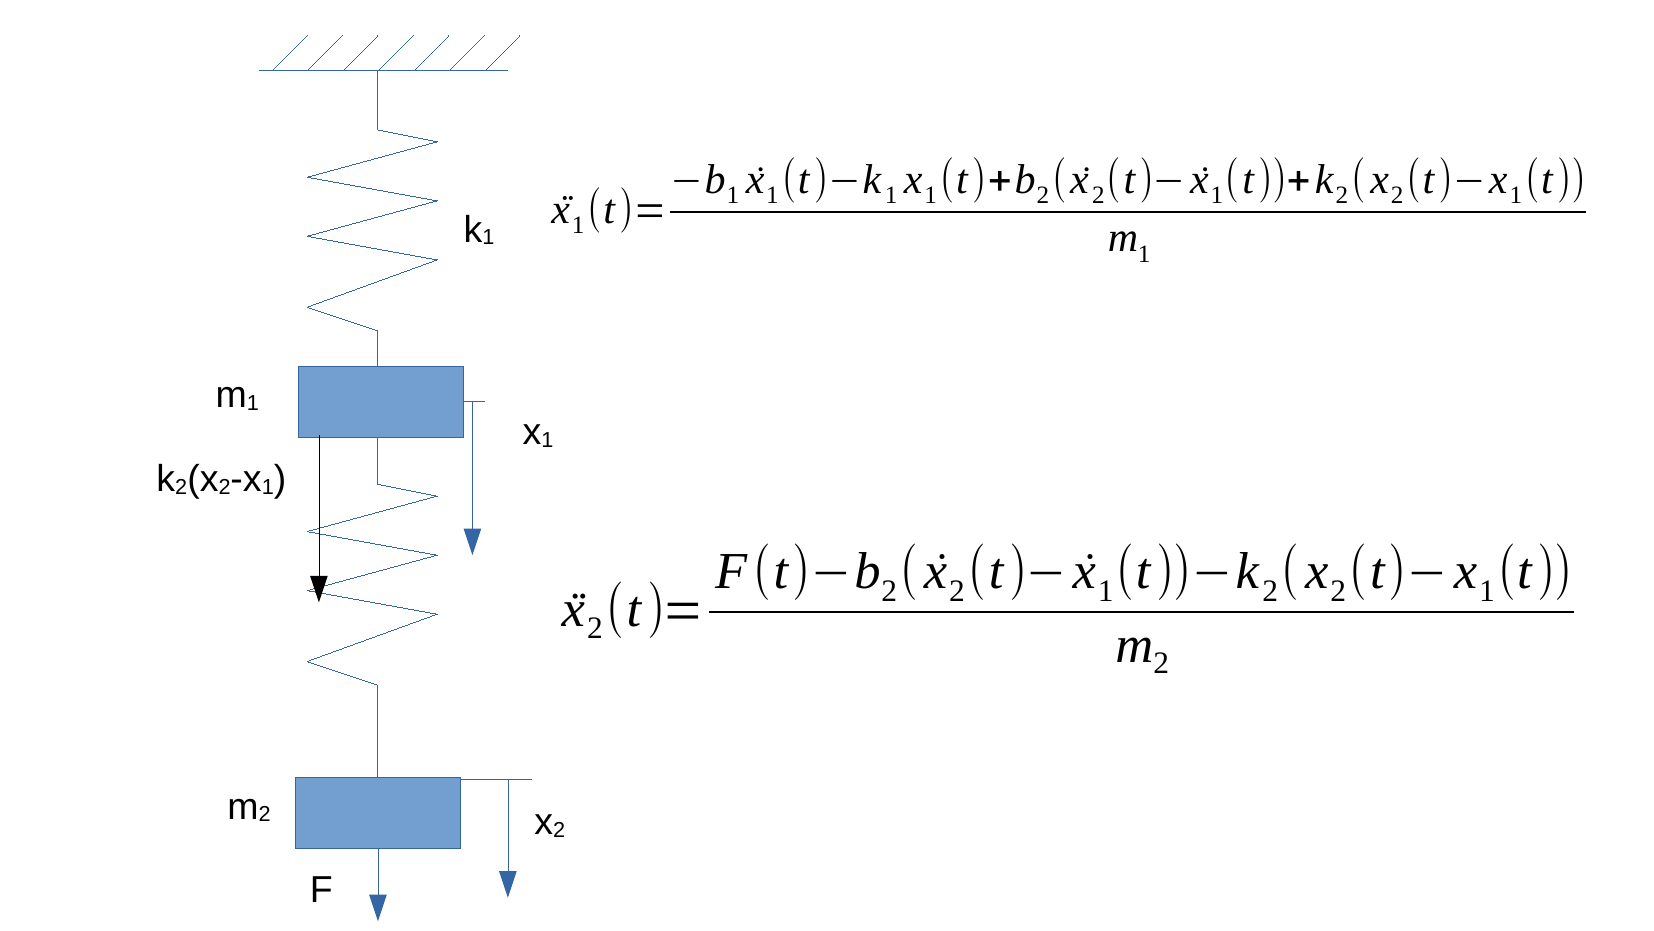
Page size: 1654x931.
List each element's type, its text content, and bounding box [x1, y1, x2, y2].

text_box k1 [448, 200, 626, 270]
text_box [379, 777, 461, 849]
text_box x1 [507, 403, 686, 473]
text_box x2 [519, 793, 697, 863]
text_box m1 [200, 366, 378, 436]
text_box F [295, 860, 473, 918]
chart [552, 541, 1583, 681]
text_box m2 [212, 777, 390, 848]
chart [543, 156, 1595, 268]
text_box [320, 366, 464, 438]
text_box k2(x2-x1) [141, 450, 319, 520]
